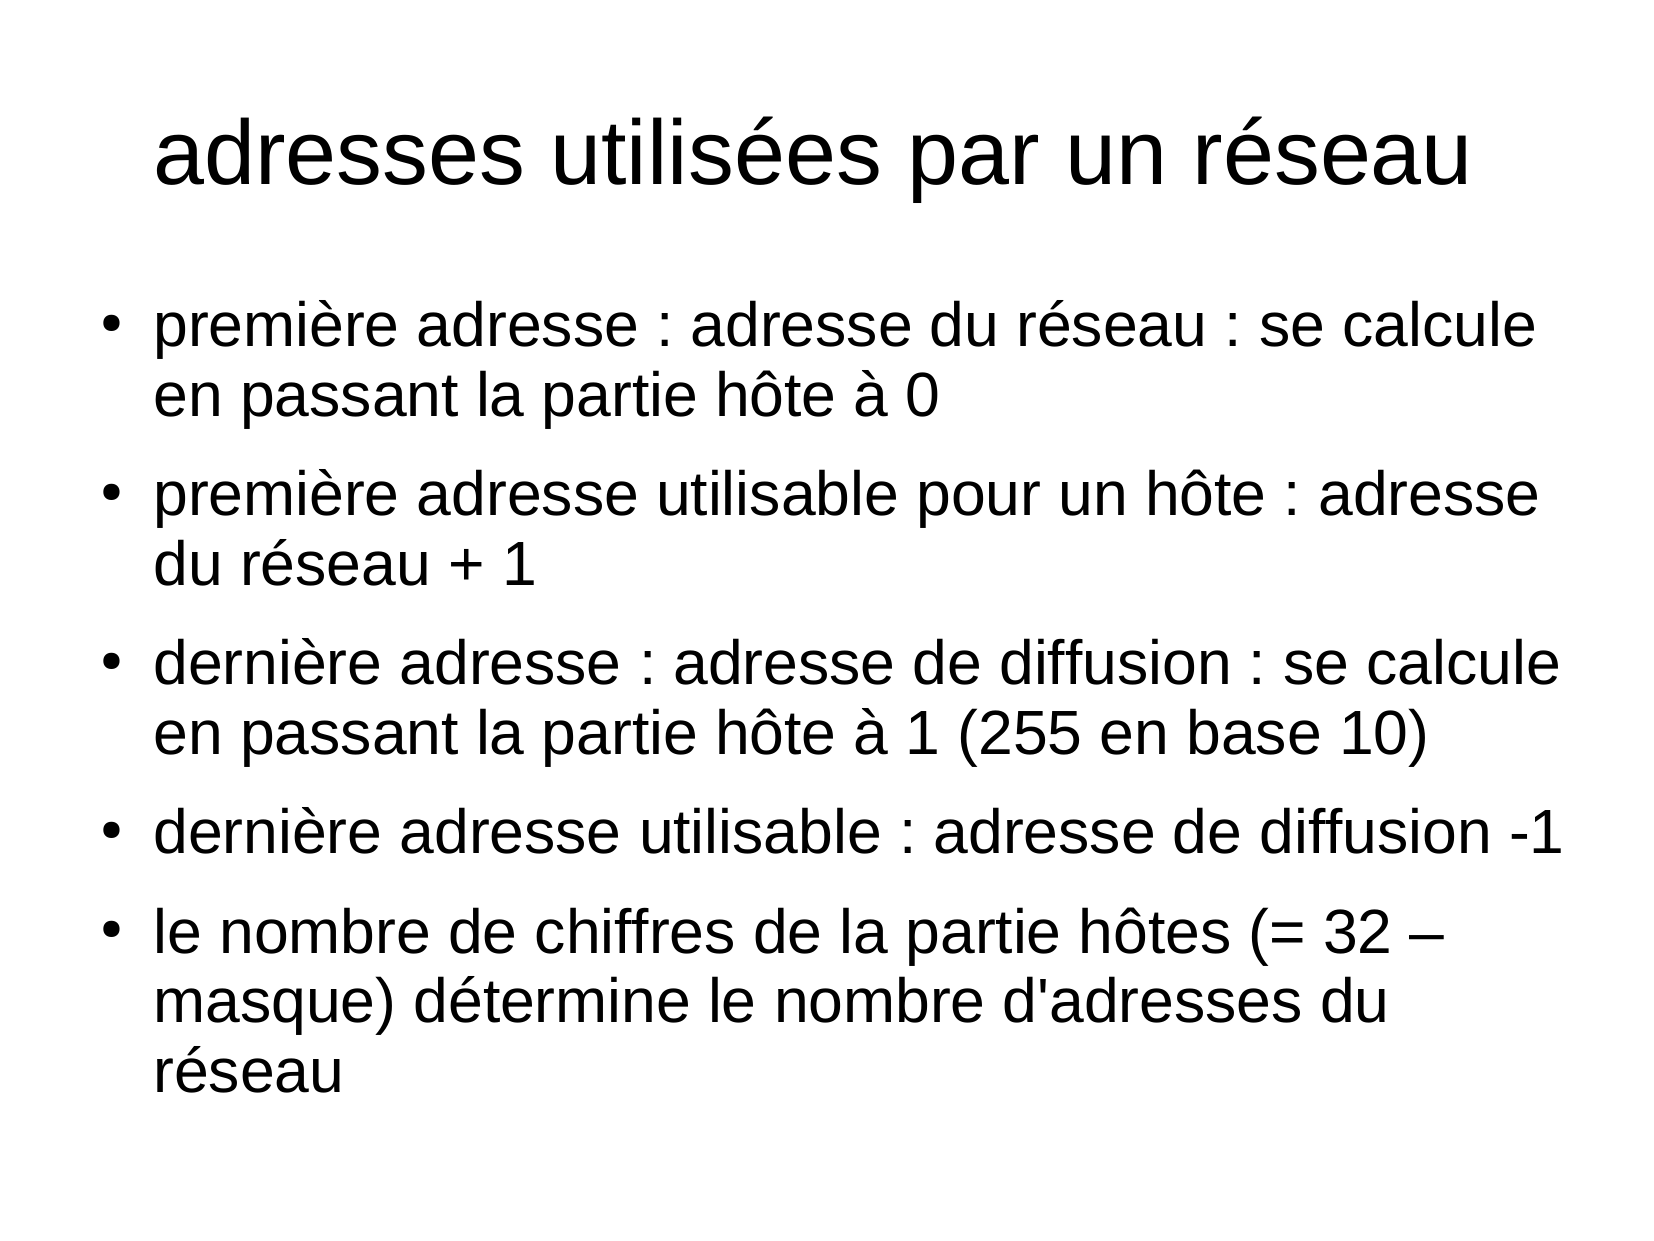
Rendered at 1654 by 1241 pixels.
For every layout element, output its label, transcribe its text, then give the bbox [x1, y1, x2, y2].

list première adresse : adresse du réseau : se calcule en passant la partie hôte à 0 première adresse utilisable pour un hôte : adresse du réseau + 1 dernière adresse : adresse de diffusion : se calcule en passant la partie hôte à 1 (255 en base 10) dernière adresse utilisable : adresse de diffusion -1 le nombre de chiffres de la partie hôtes (= 32 – masque) détermine le nombre d'adresses du réseau [82, 290, 1571, 1109]
title adresses utilisées par un réseau [82, 49, 1571, 257]
